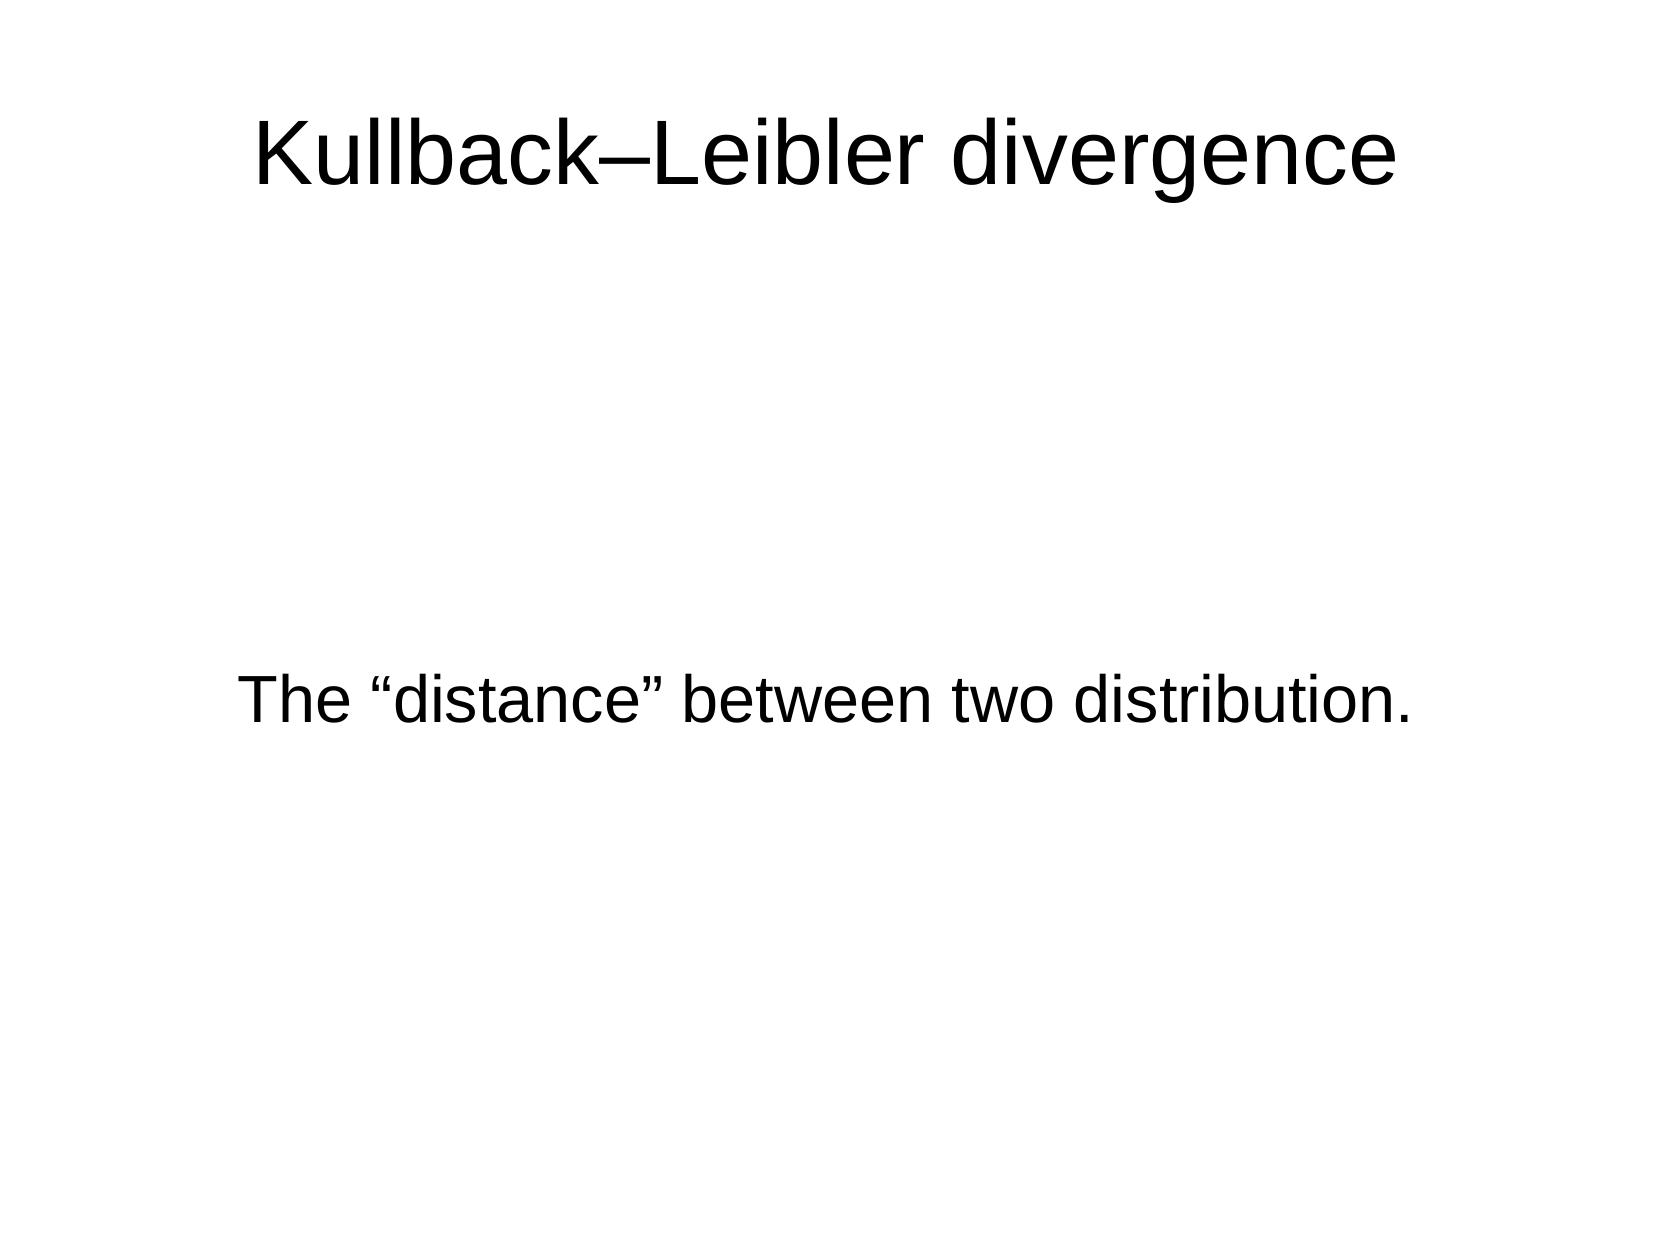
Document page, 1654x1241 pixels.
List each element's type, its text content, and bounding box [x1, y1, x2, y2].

subtitle The “distance” between two distribution. [82, 297, 1571, 1102]
title Kullback–Leibler divergence [82, 56, 1571, 250]
